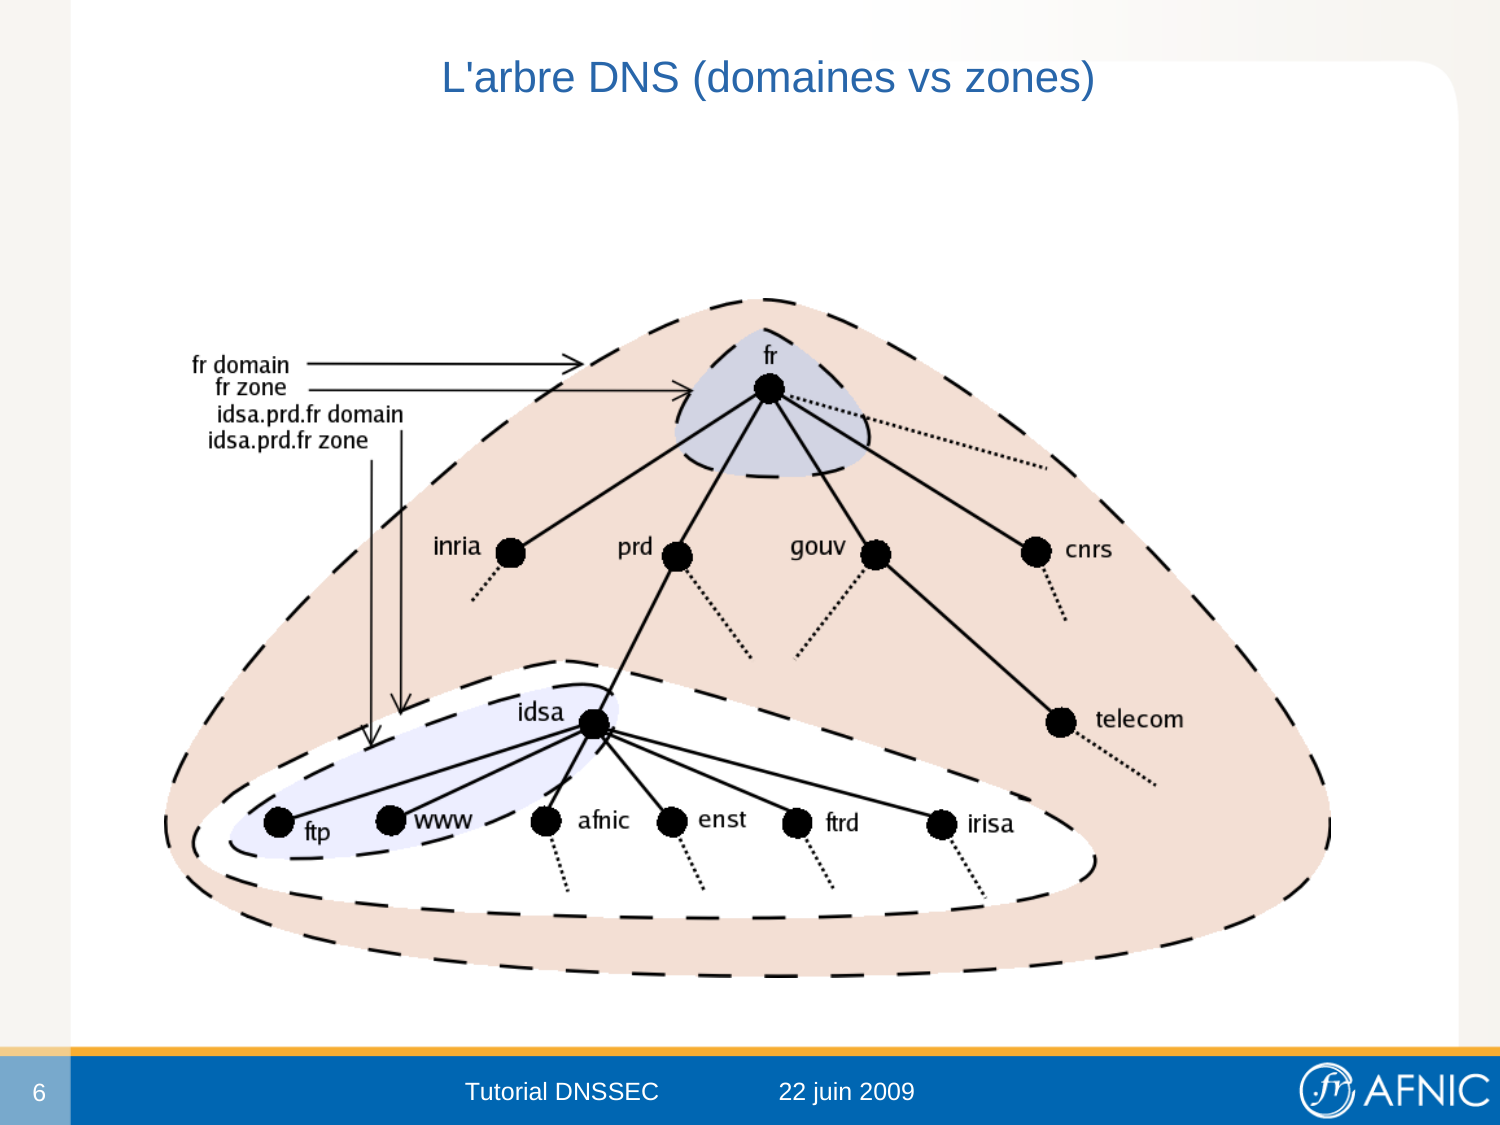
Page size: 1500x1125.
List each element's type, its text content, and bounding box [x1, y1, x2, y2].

picture [0, 0, 1500, 1125]
title L'arbre DNS (domaines vs zones) [112, 12, 1426, 138]
